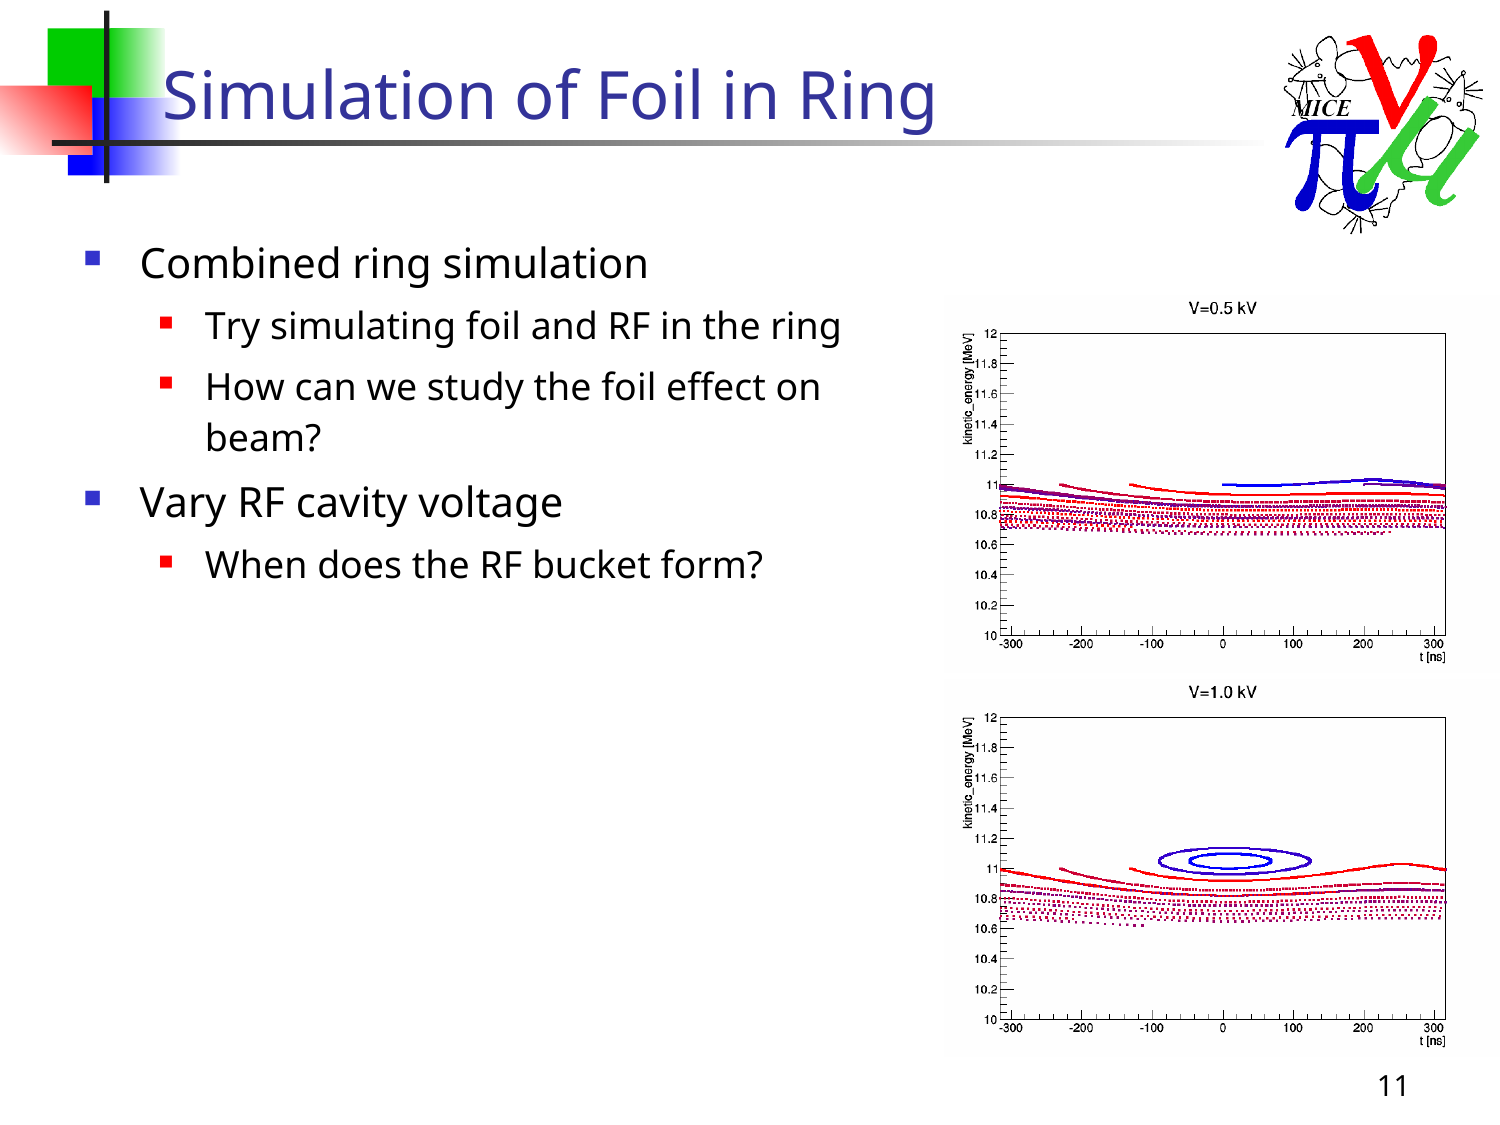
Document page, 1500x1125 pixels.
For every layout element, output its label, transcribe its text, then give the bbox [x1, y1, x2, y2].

picture [944, 679, 1500, 1057]
picture [1264, 5, 1500, 251]
list Combined ring simulation Try simulating foil and RF in the ring How can we study the foil effect on beam? Vary RF cavity voltage When does the RF bucket form? [83, 233, 916, 887]
title Simulation of Foil in Ring [162, 0, 1441, 188]
picture [944, 295, 1500, 673]
